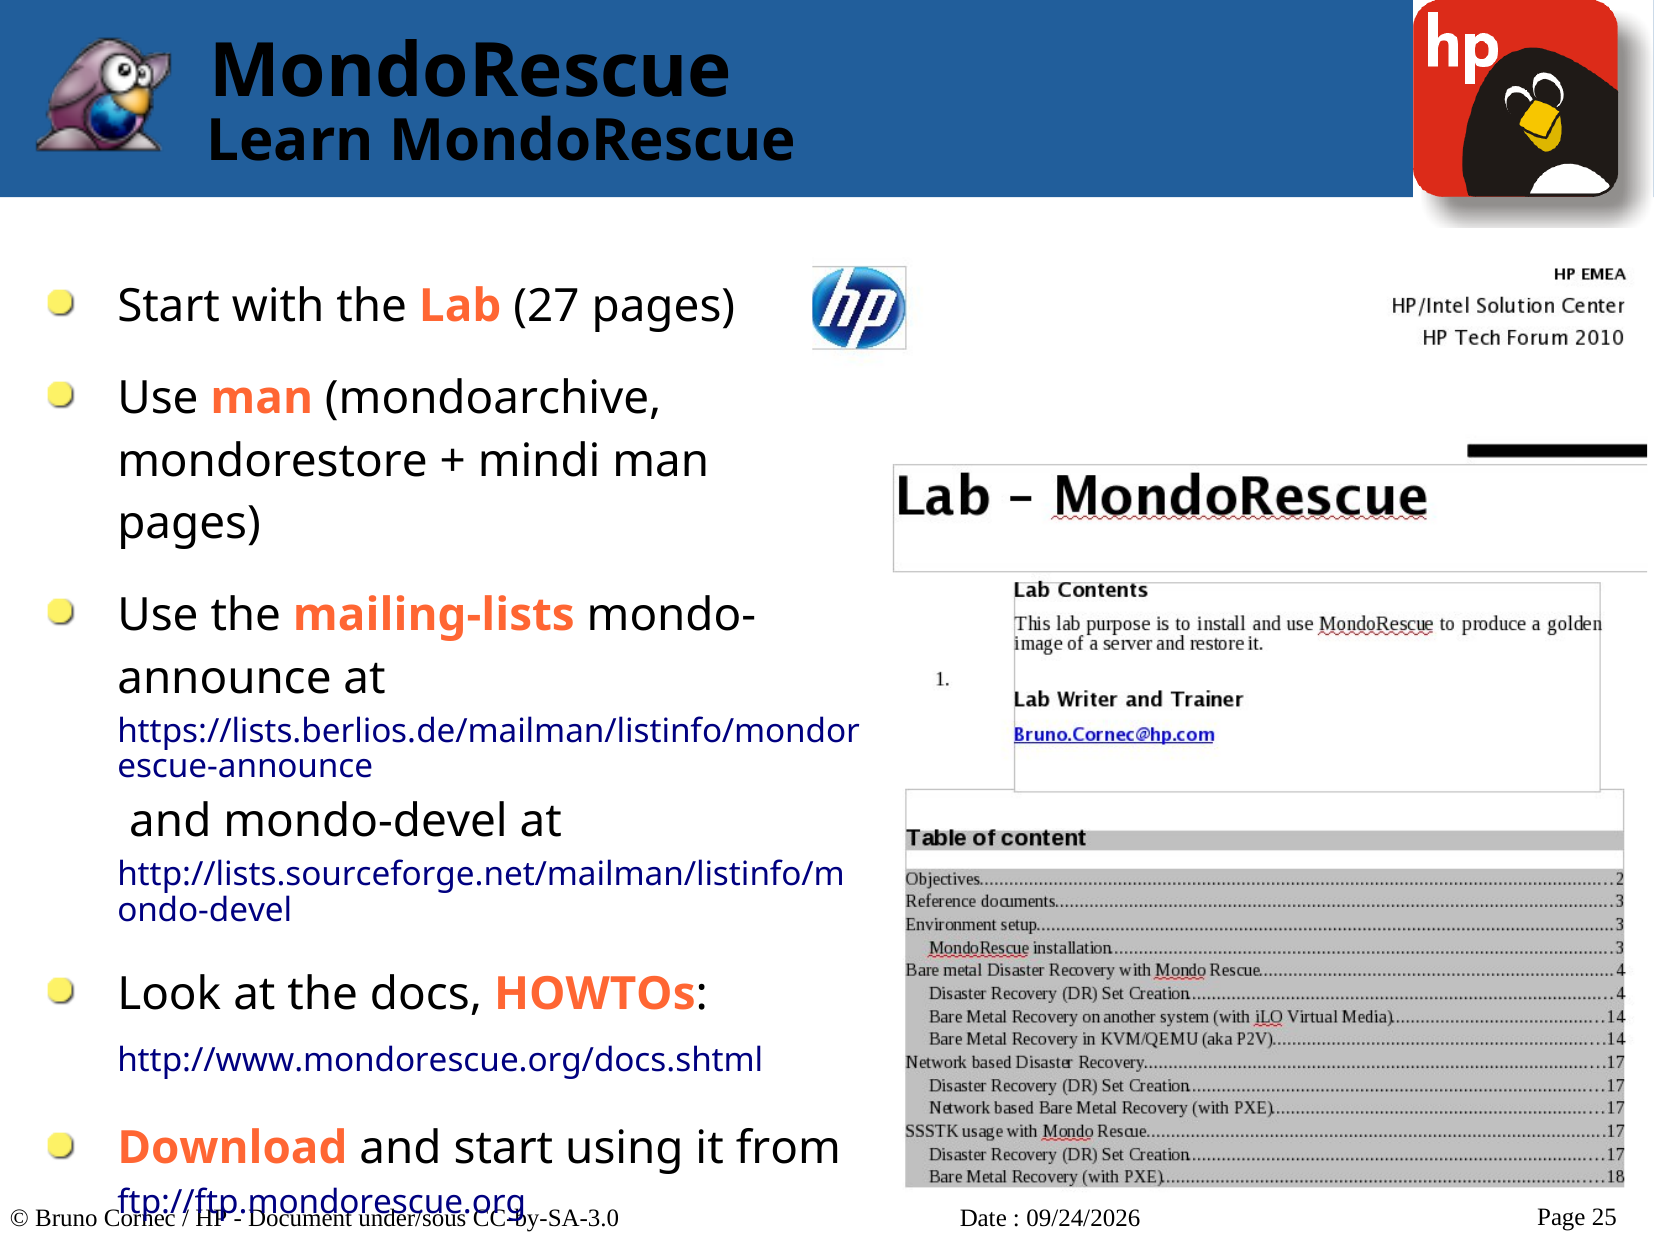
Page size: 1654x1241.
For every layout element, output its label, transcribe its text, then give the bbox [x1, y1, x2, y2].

picture [812, 0, 1654, 1201]
picture [46, 1131, 77, 1162]
list Start with the Lab (27 pages) Use man (mondoarchive, mondorestore + mindi man pages) Use the mailing-lists mondo-announce at https://lists.berlios.de/mailman/listinfo/mondorescue-announce and mondo-devel at http://lists.sourceforge.net/mailman/listinfo/mondo-devel Look at the docs, HOWTOs: http://www.mondorescue.org/docs.shtml Download and start using it from ftp://ftp.mondorescue.org [34, 272, 863, 1101]
picture [0, 0, 211, 199]
title Learn MondoRescue [206, 59, 1121, 221]
